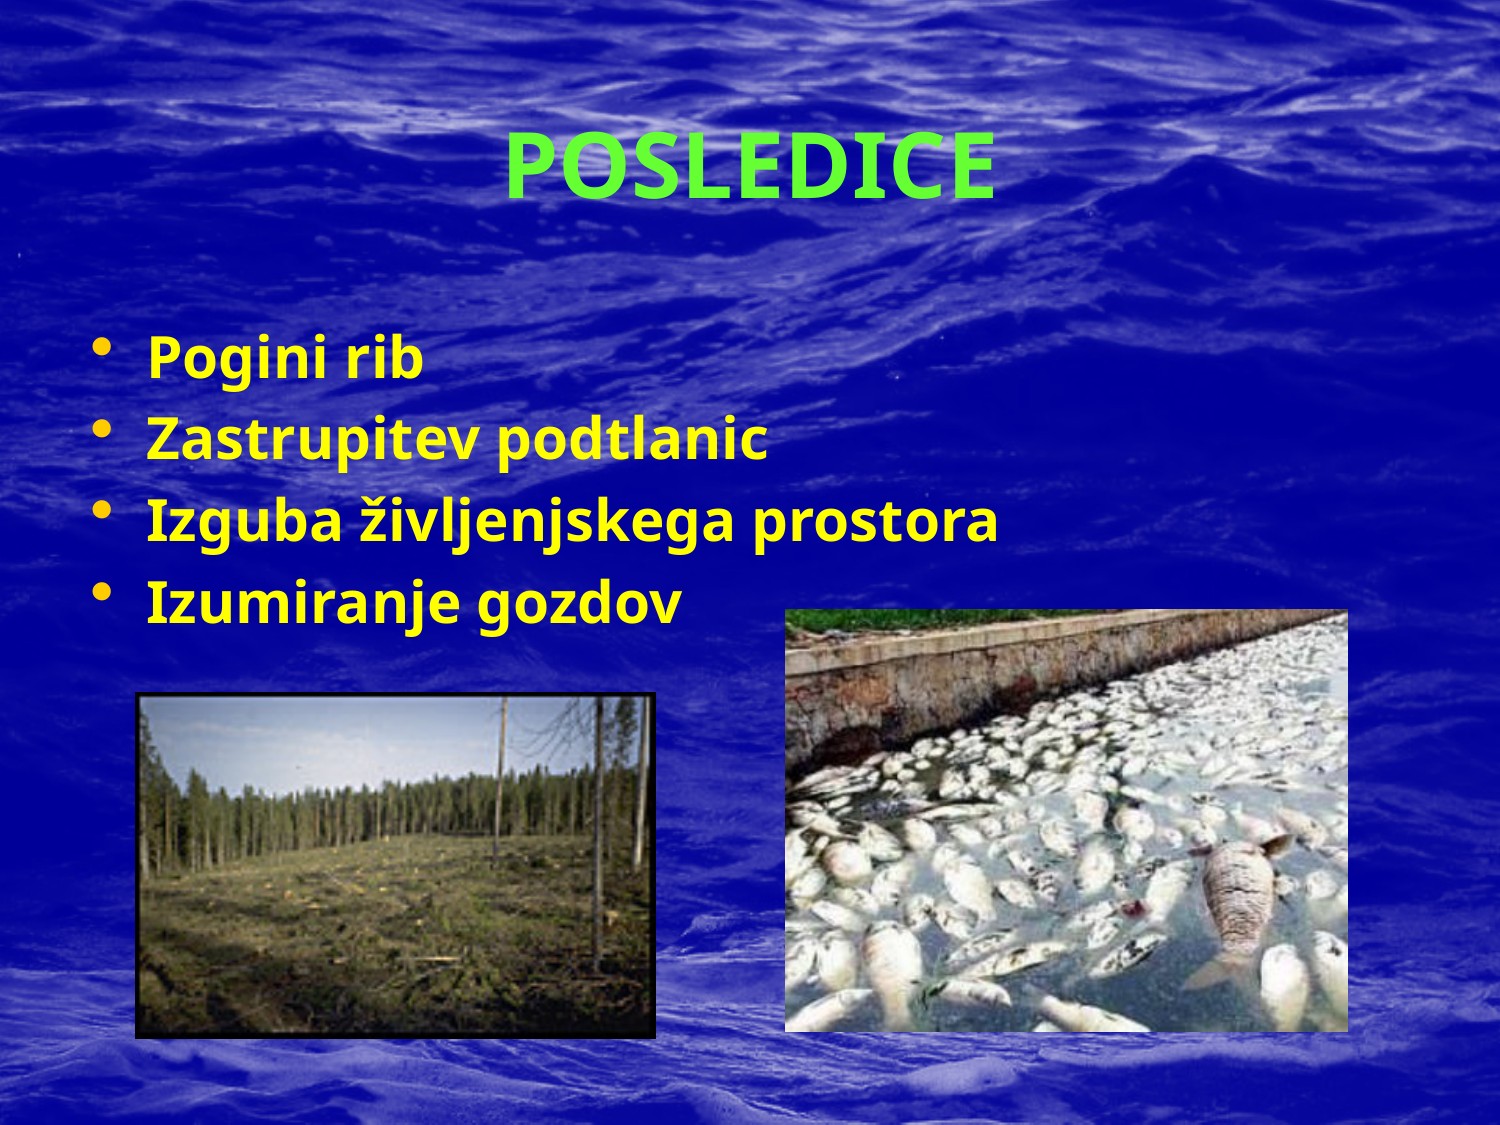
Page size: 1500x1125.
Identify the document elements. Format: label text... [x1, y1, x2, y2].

title POSLEDICE [75, 47, 1425, 275]
list Pogini rib Zastrupitev podtlanic Izguba življenjskega prostora Izumiranje gozdov [75, 312, 1046, 717]
picture [0, 0, 1500, 1125]
